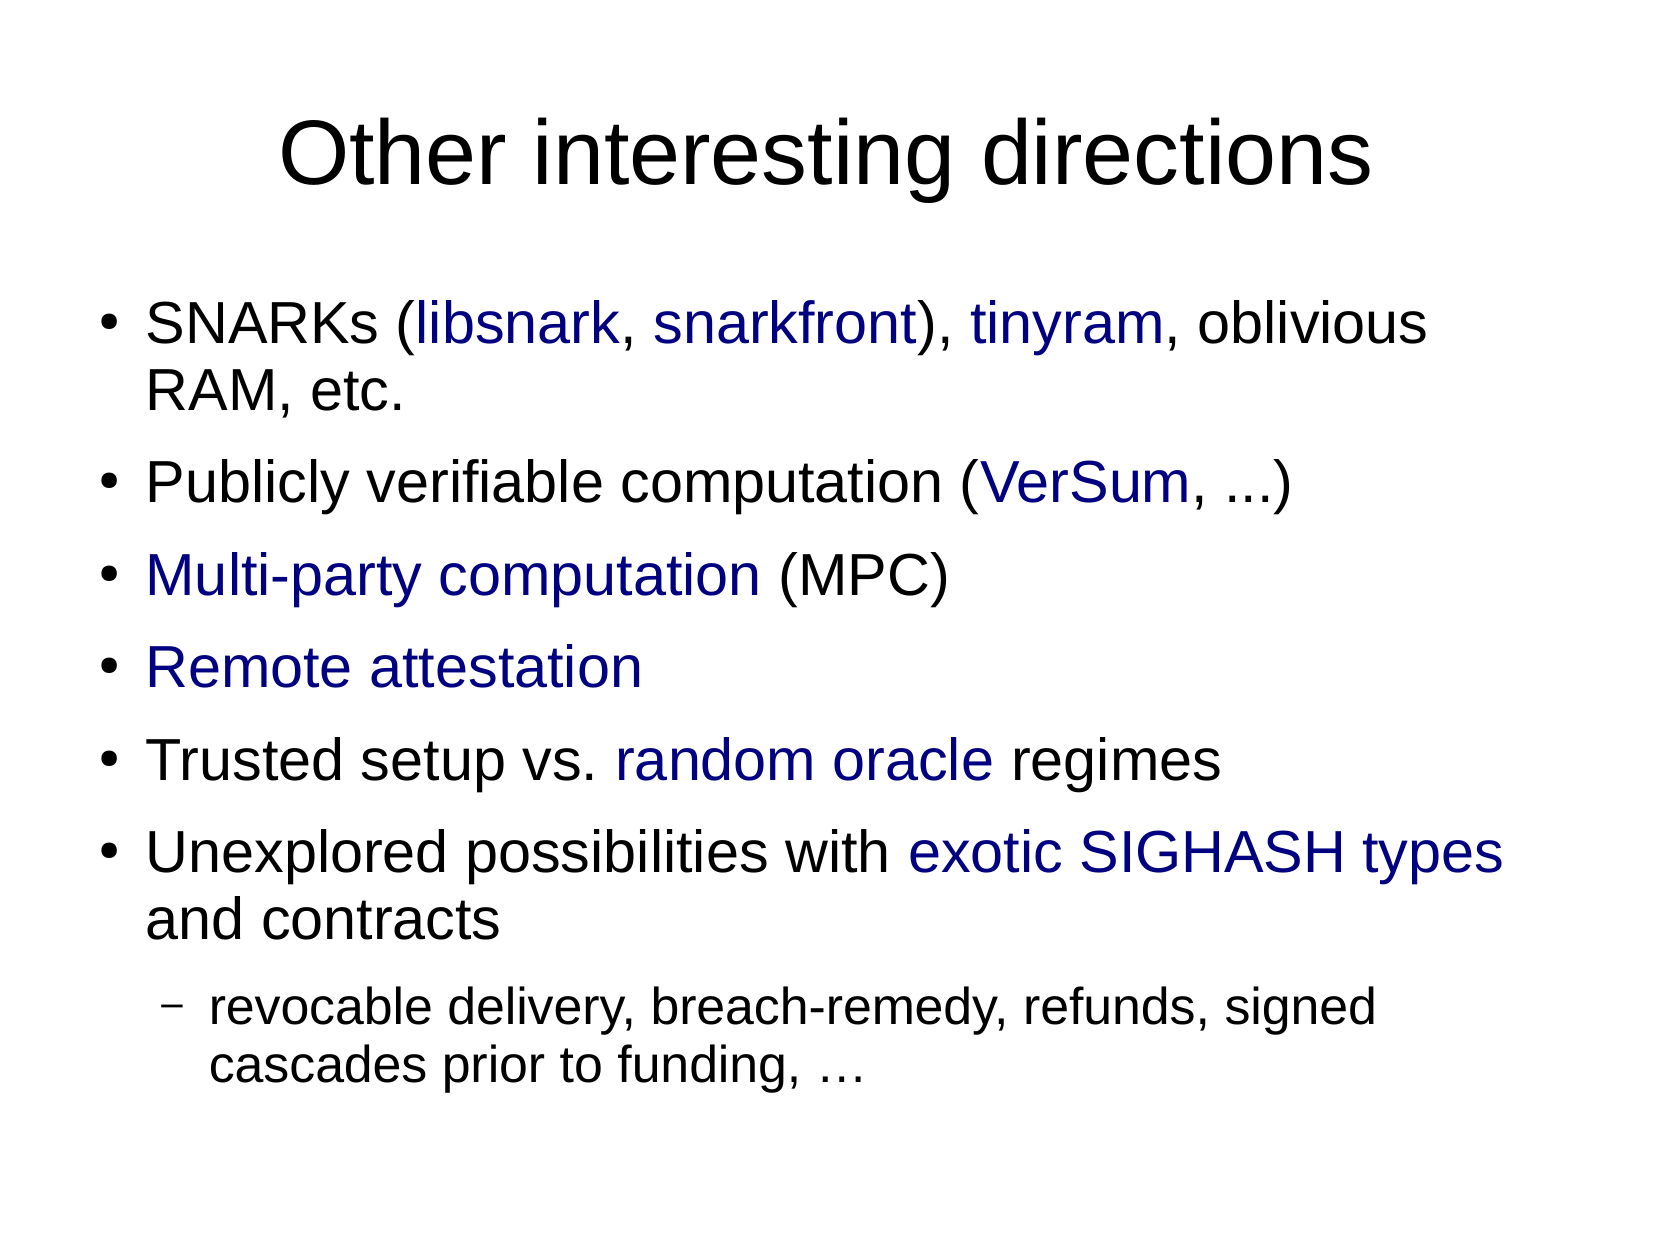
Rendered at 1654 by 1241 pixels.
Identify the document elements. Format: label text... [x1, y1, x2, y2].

title Other interesting directions [82, 49, 1571, 257]
list SNARKs (libsnark, snarkfront), tinyram, oblivious RAM, etc. Publicly verifiable computation (VerSum, ...) Multi-party computation (MPC) Remote attestation Trusted setup vs. random oracle regimes Unexplored possibilities with exotic SIGHASH types and contracts revocable delivery, breach-remedy, refunds, signed cascades prior to funding, … [82, 290, 1571, 1096]
